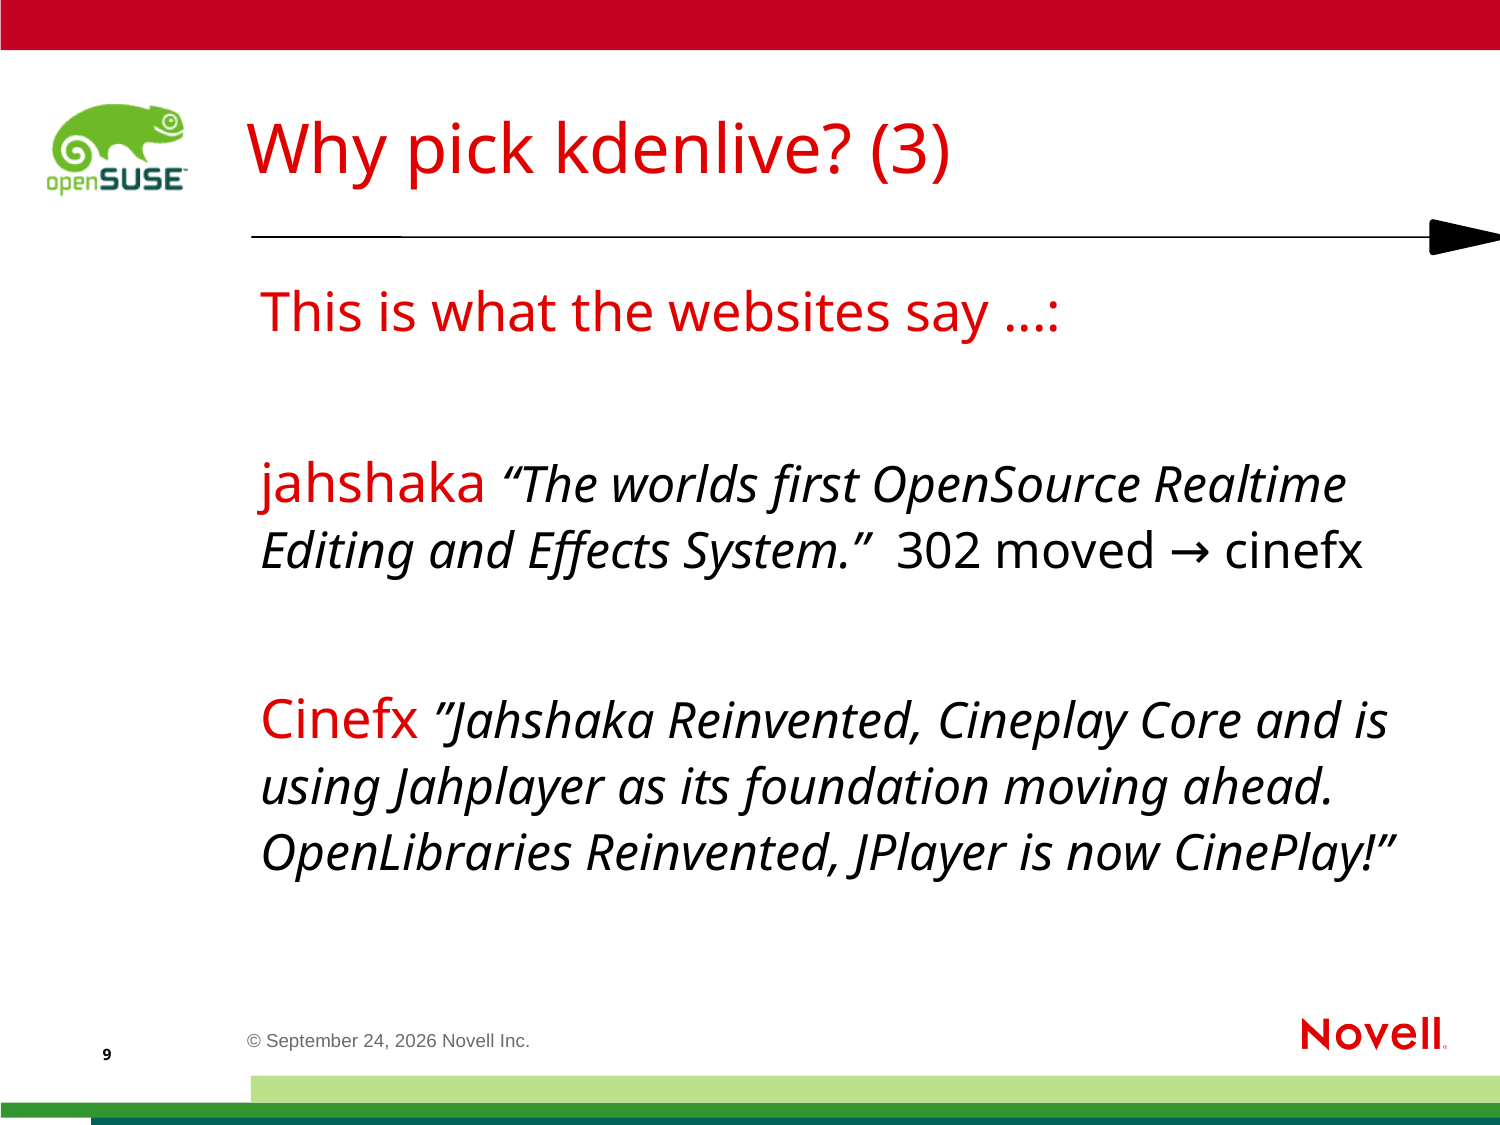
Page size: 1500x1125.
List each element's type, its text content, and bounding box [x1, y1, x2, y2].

picture [1295, 1026, 1453, 1056]
picture [47, 104, 188, 197]
title Why pick kdenlive? (3) [246, 60, 1409, 239]
list This is what the websites say ...: jahshaka “The worlds first OpenSource Realtime Editing and Effects System.” 302 moved → cinefx Cinefx ”Jahshaka Reinvented, Cineplay Core and is using Jahplayer as its foundation moving ahead. OpenLibraries Reinvented, JPlayer is now CinePlay!” [245, 267, 1458, 1026]
